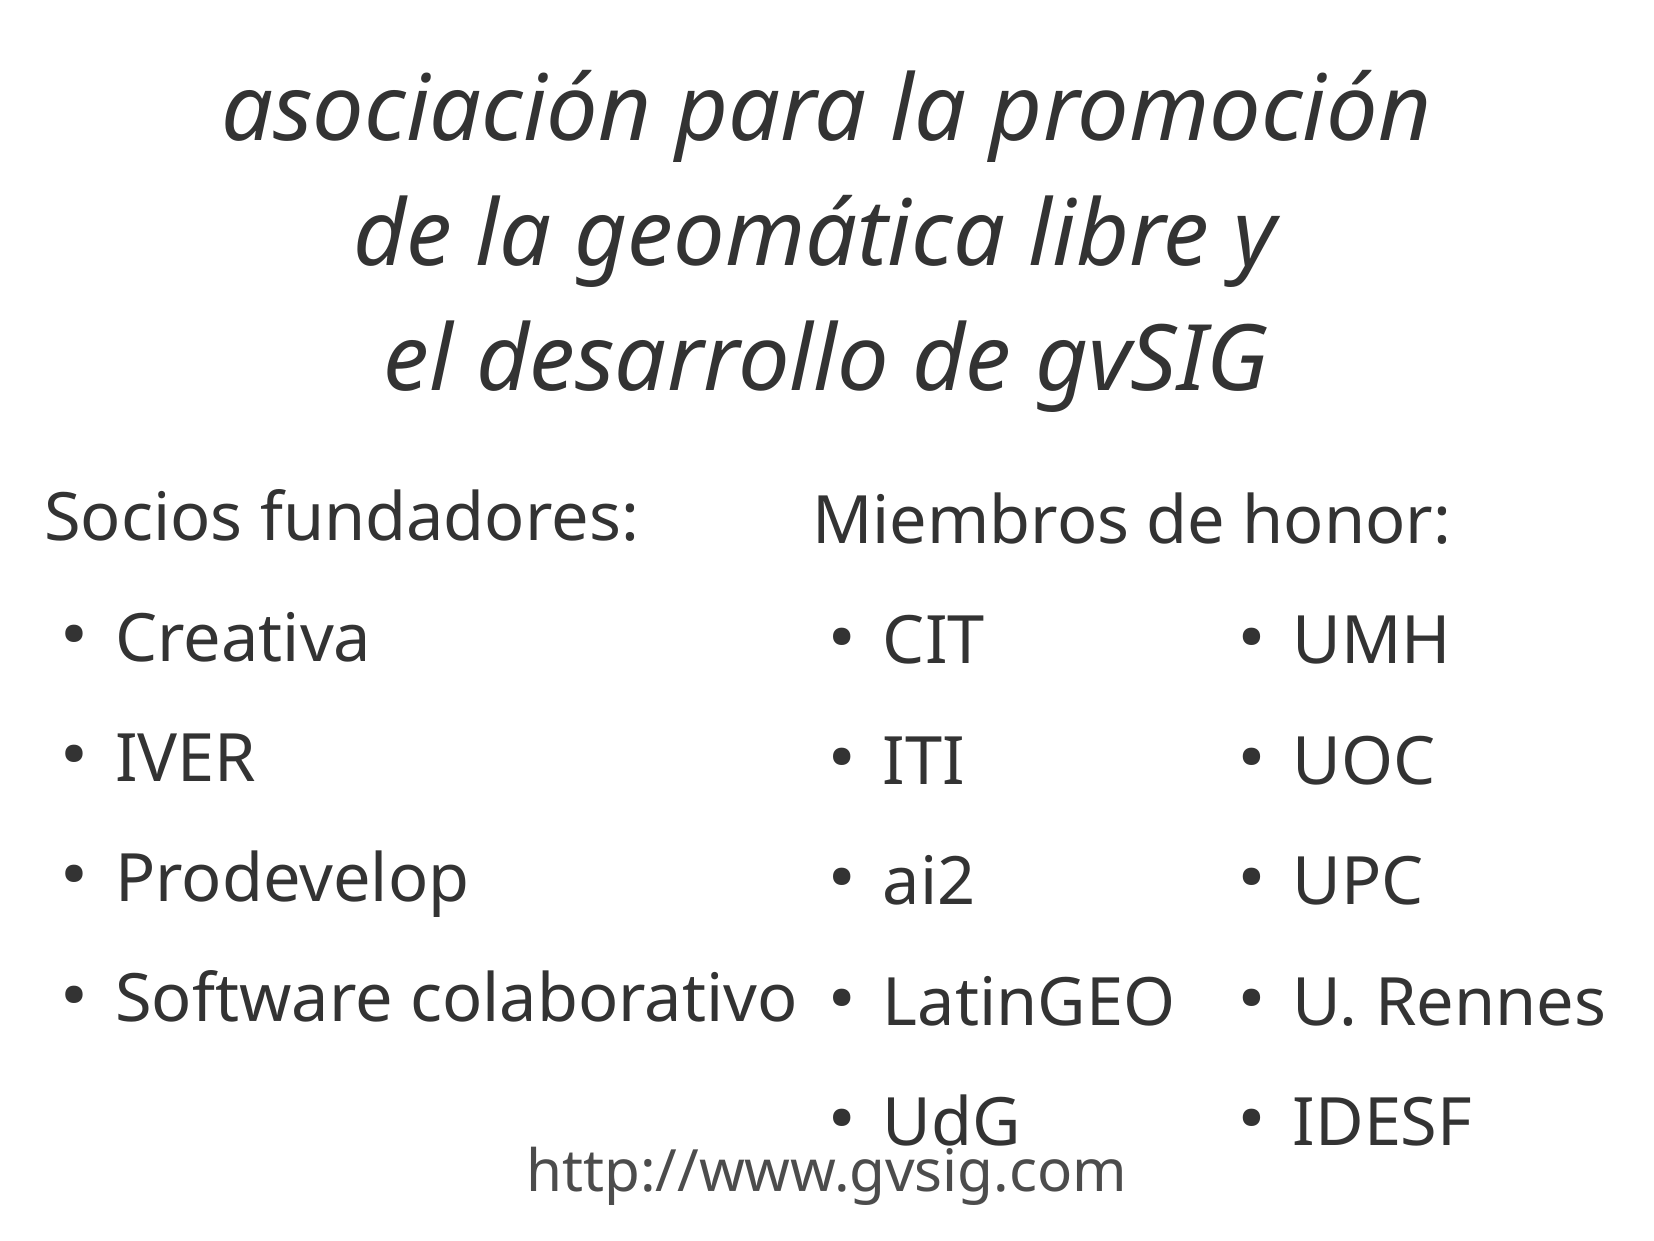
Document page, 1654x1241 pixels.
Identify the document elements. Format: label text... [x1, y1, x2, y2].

list Miembros de honor: CIT ITI ai2 LatinGEO UdG [812, 472, 1221, 1081]
title asociación para la promoción de la geomática libre y el desarrollo de gvSIG [82, 62, 1571, 398]
list Socios fundadores: Creativa IVER Prodevelop Software colaborativo [44, 469, 827, 1093]
text_box http://www.gvsig.com [406, 1122, 1248, 1208]
list UMH UOC UPC U. Rennes IDESF [1221, 472, 1639, 1081]
